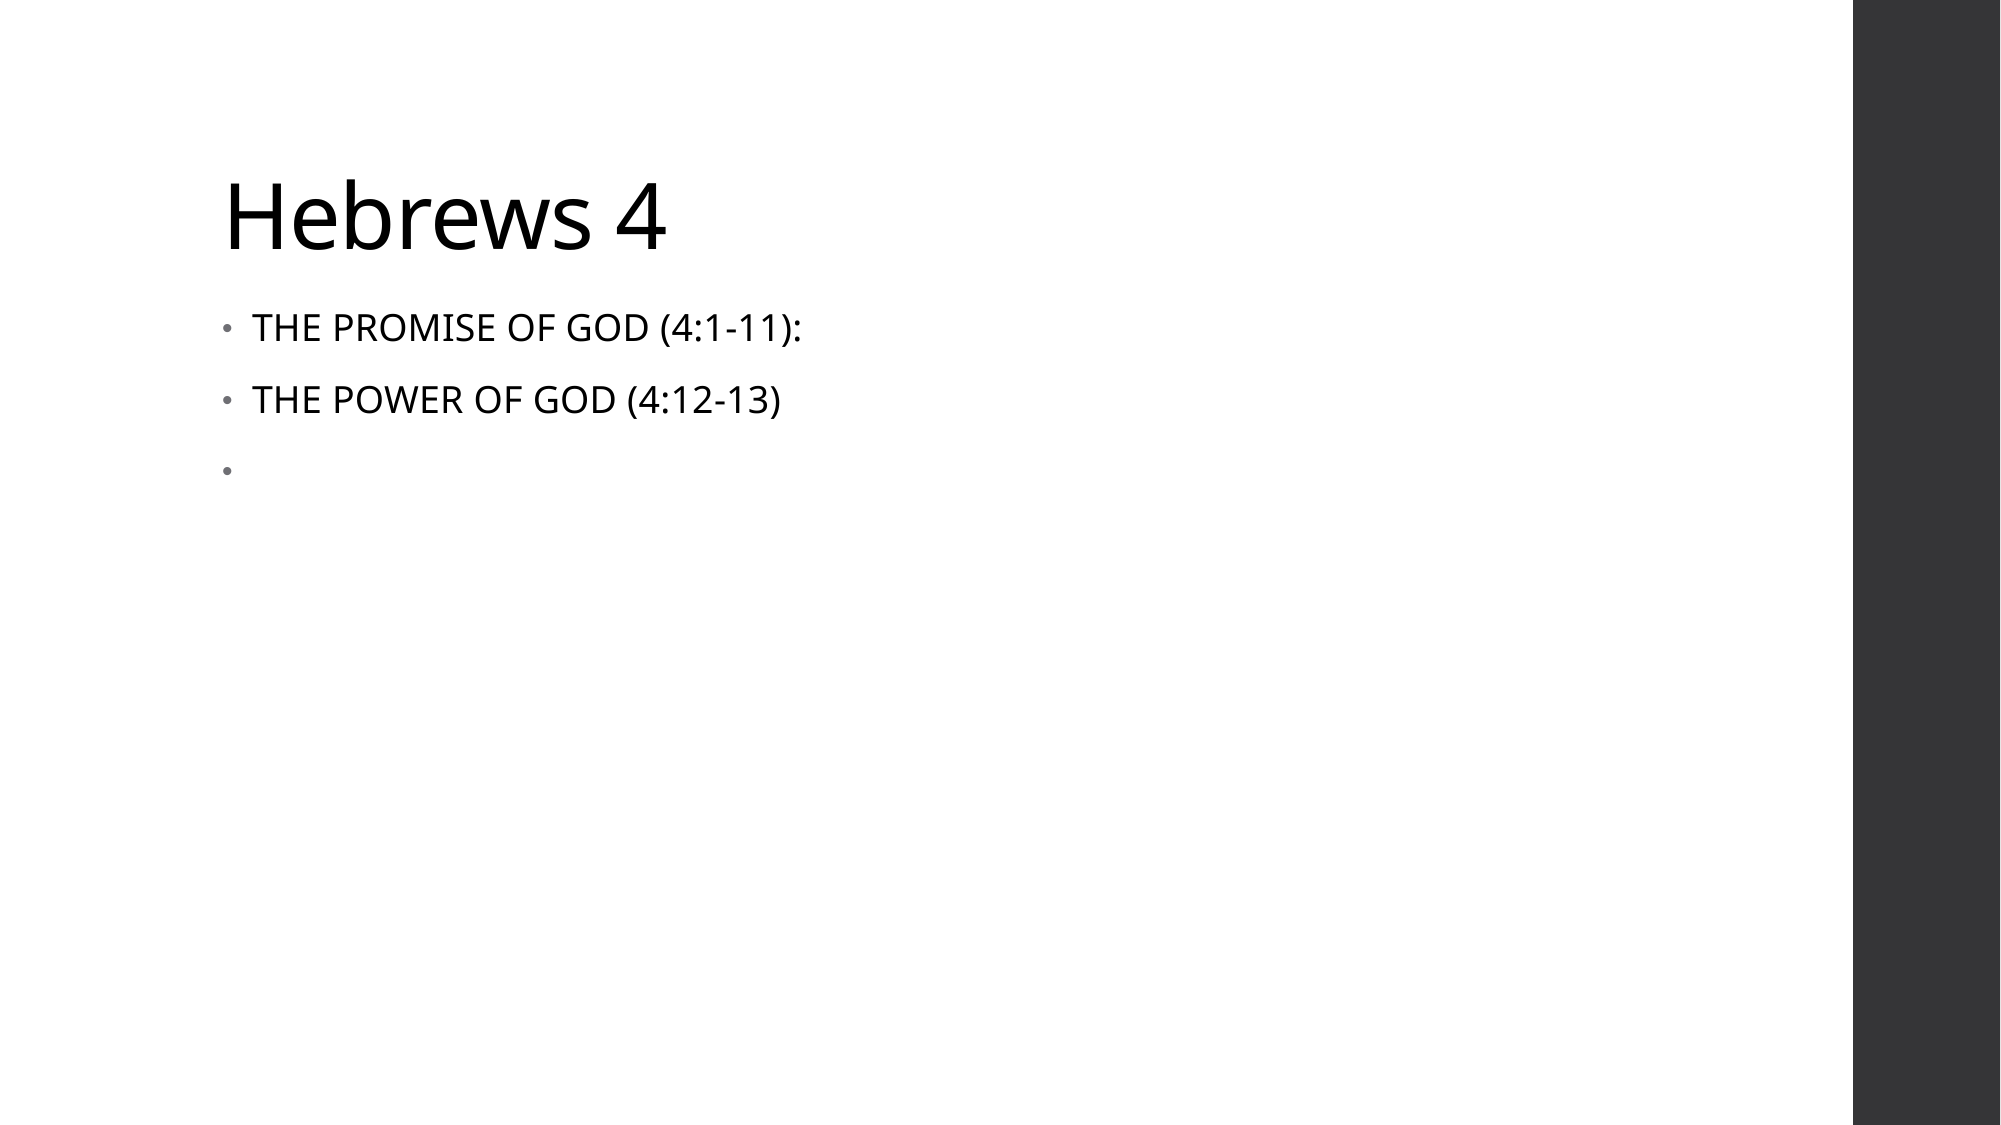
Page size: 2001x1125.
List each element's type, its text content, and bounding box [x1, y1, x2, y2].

title Hebrews 4 [206, 60, 1797, 278]
list THE PROMISE OF GOD (4:1-11): THE POWER OF GOD (4:12-13) [206, 299, 1617, 1014]
